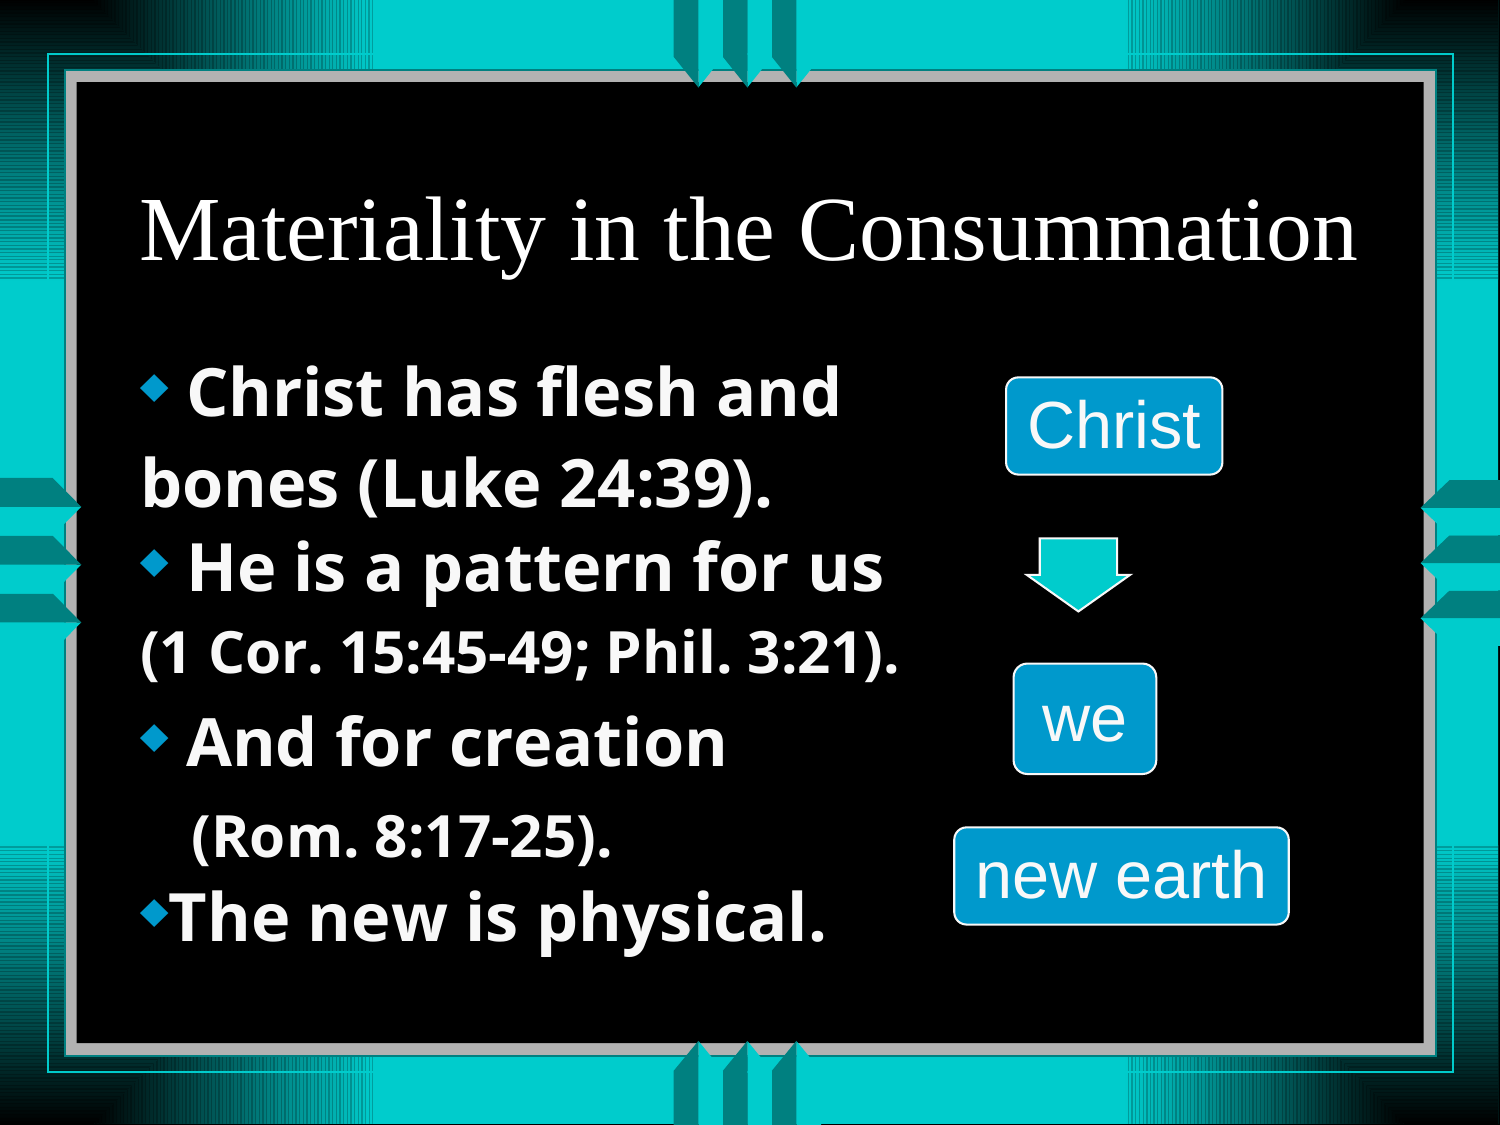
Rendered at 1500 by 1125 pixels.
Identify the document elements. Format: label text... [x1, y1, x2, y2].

text_box we [1038, 663, 1157, 775]
text_box Christ has flesh and bones (Luke 24:39). [125, 337, 975, 512]
text_box [1038, 538, 1131, 612]
title Materiality in the Consummation [112, 99, 1388, 288]
text_box He is a pattern for us (1 Cor. 15:45-49; Phil. 3:21). [124, 512, 1038, 698]
text_box The new is physical. [124, 862, 1038, 969]
text_box Christ [1006, 377, 1223, 475]
text_box And for creation (Rom. 8:17-25). [125, 687, 1052, 885]
text_box new earth [1038, 827, 1289, 925]
